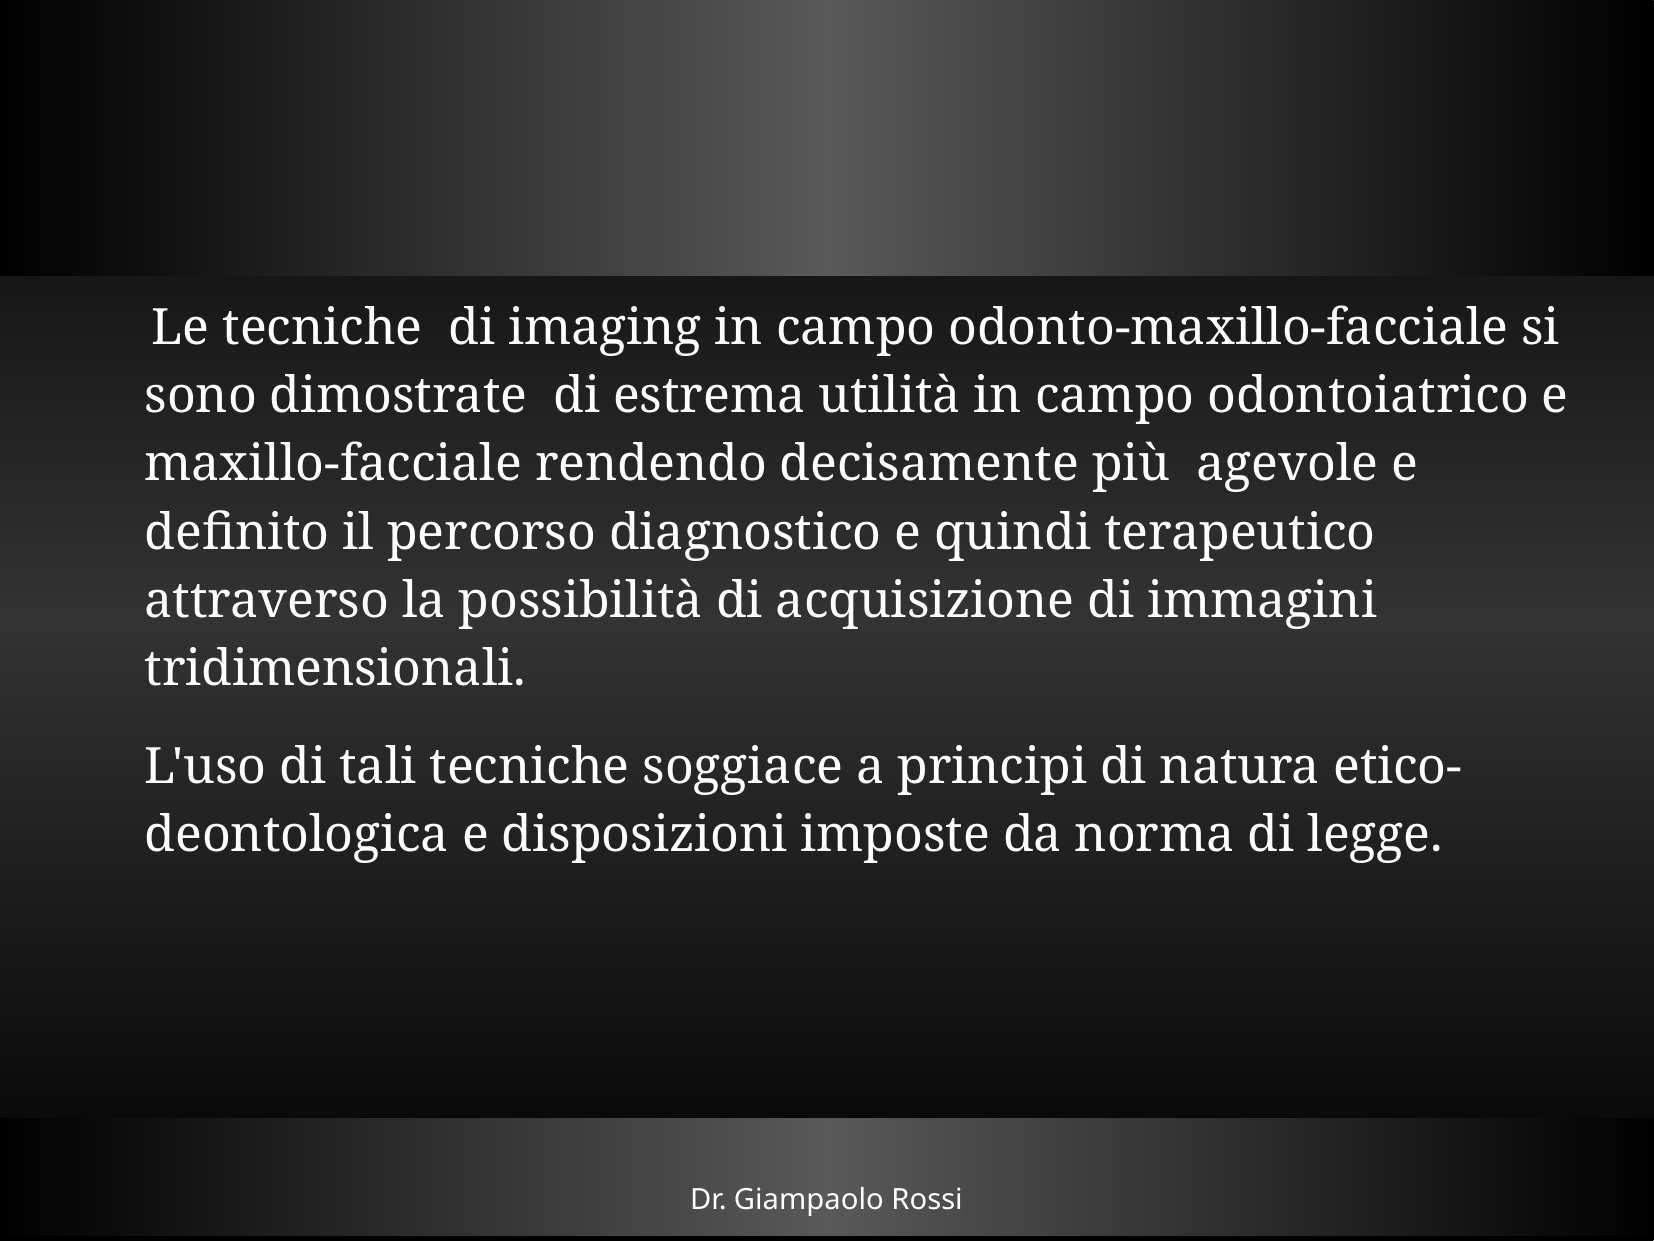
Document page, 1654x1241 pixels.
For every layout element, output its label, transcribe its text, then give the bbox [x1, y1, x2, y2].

text_box [8, 698, 1497, 1090]
text_box Le tecniche di imaging in campo odonto-maxillo-facciale si sono dimostrate di estrema utilità in campo odontoiatrico e maxillo-facciale rendendo decisamente più agevole e definito il percorso diagnostico e quindi terapeutico attraverso la possibilità di acquisizione di immagini tridimensionali. L'uso di tali tecniche soggiace a principi di natura etico-deontologica e disposizioni imposte da norma di legge. [129, 283, 1619, 797]
text_box [8, 30, 1497, 238]
